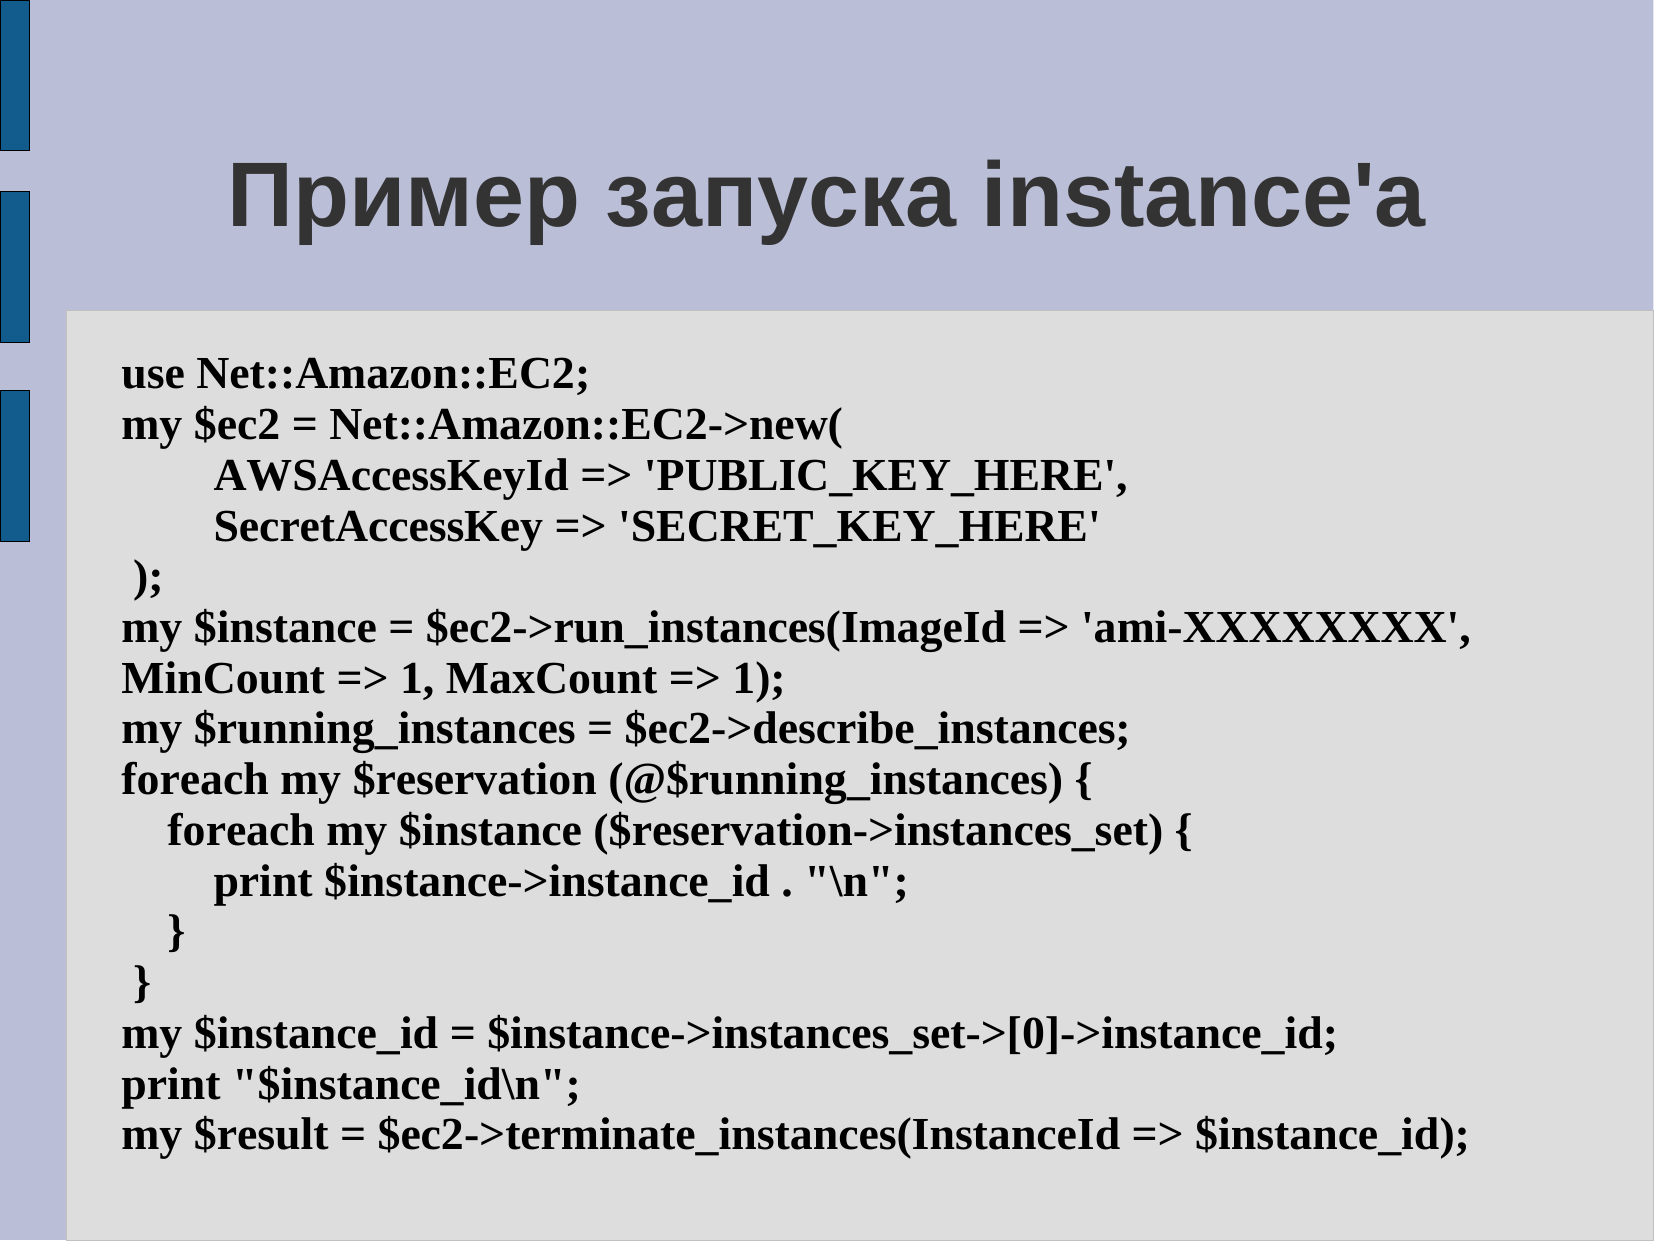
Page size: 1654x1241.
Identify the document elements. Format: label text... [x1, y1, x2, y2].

title Пример запуска instance'а [121, 91, 1534, 299]
subtitle use Net::Amazon::EC2; my $ec2 = Net::Amazon::EC2->new( AWSAccessKeyId => 'PUBLIC_KEY_HERE', SecretAccessKey => 'SECRET_KEY_HERE' ); my $instance = $ec2->run_instances(ImageId => 'ami-XXXXXXXX', MinCount => 1, MaxCount => 1); my $running_instances = $ec2->describe_instances; foreach my $reservation (@$running_instances) { foreach my $instance ($reservation->instances_set) { print $instance->instance_id . "\n"; } } my $instance_id = $instance->instances_set->[0]->instance_id; print "$instance_id\n"; my $result = $ec2->terminate_instances(InstanceId => $instance_id); [121, 348, 1534, 1160]
